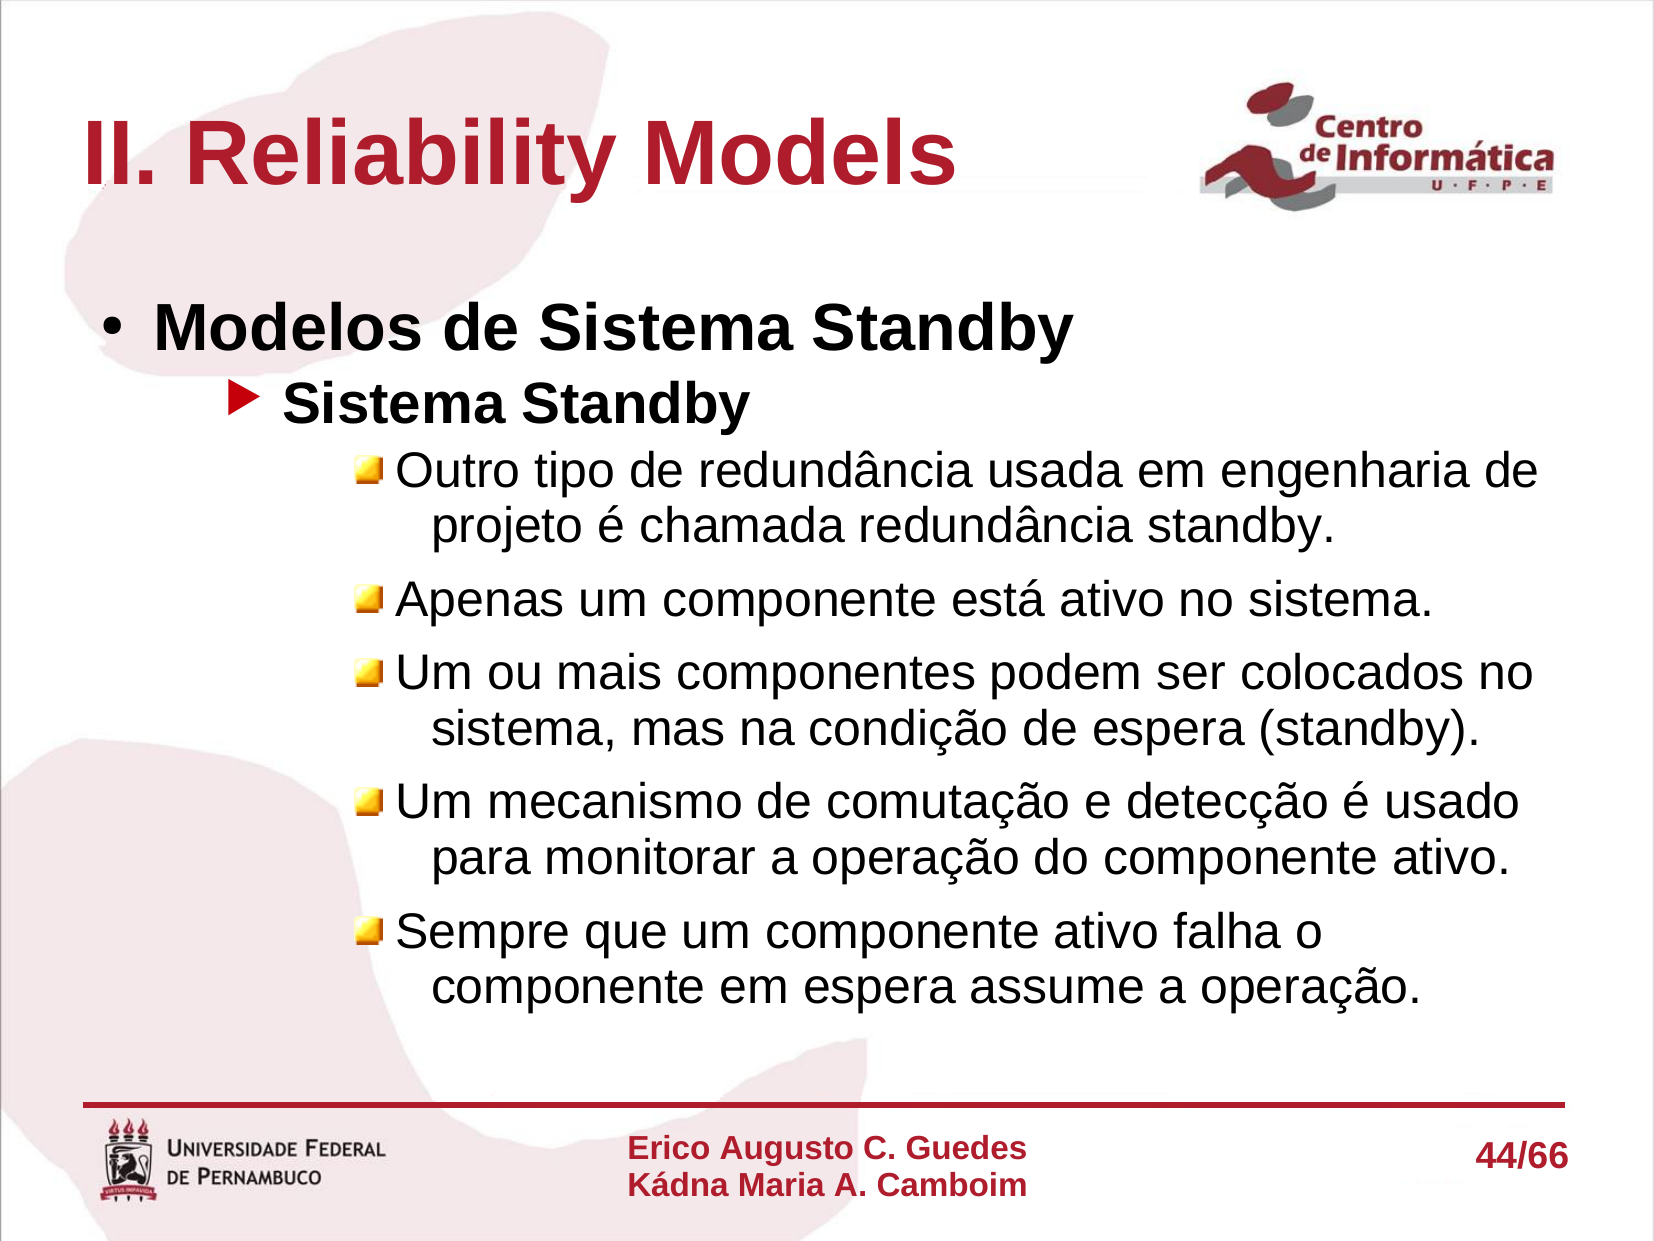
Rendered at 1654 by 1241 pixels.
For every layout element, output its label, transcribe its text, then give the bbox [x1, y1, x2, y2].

picture [0, 0, 1654, 1241]
title II. Reliability Models [82, 56, 1571, 250]
list Modelos de Sistema Standby Sistema Standby Outro tipo de redundância usada em engenharia de projeto é chamada redundância standby. Apenas um componente está ativo no sistema. Um ou mais componentes podem ser colocados no sistema, mas na condição de espera (standby). Um mecanismo de comutação e detecção é usado para monitorar a operação do componente ativo. Sempre que um componente ativo falha o componente em espera assume a operação. [82, 290, 1571, 1094]
